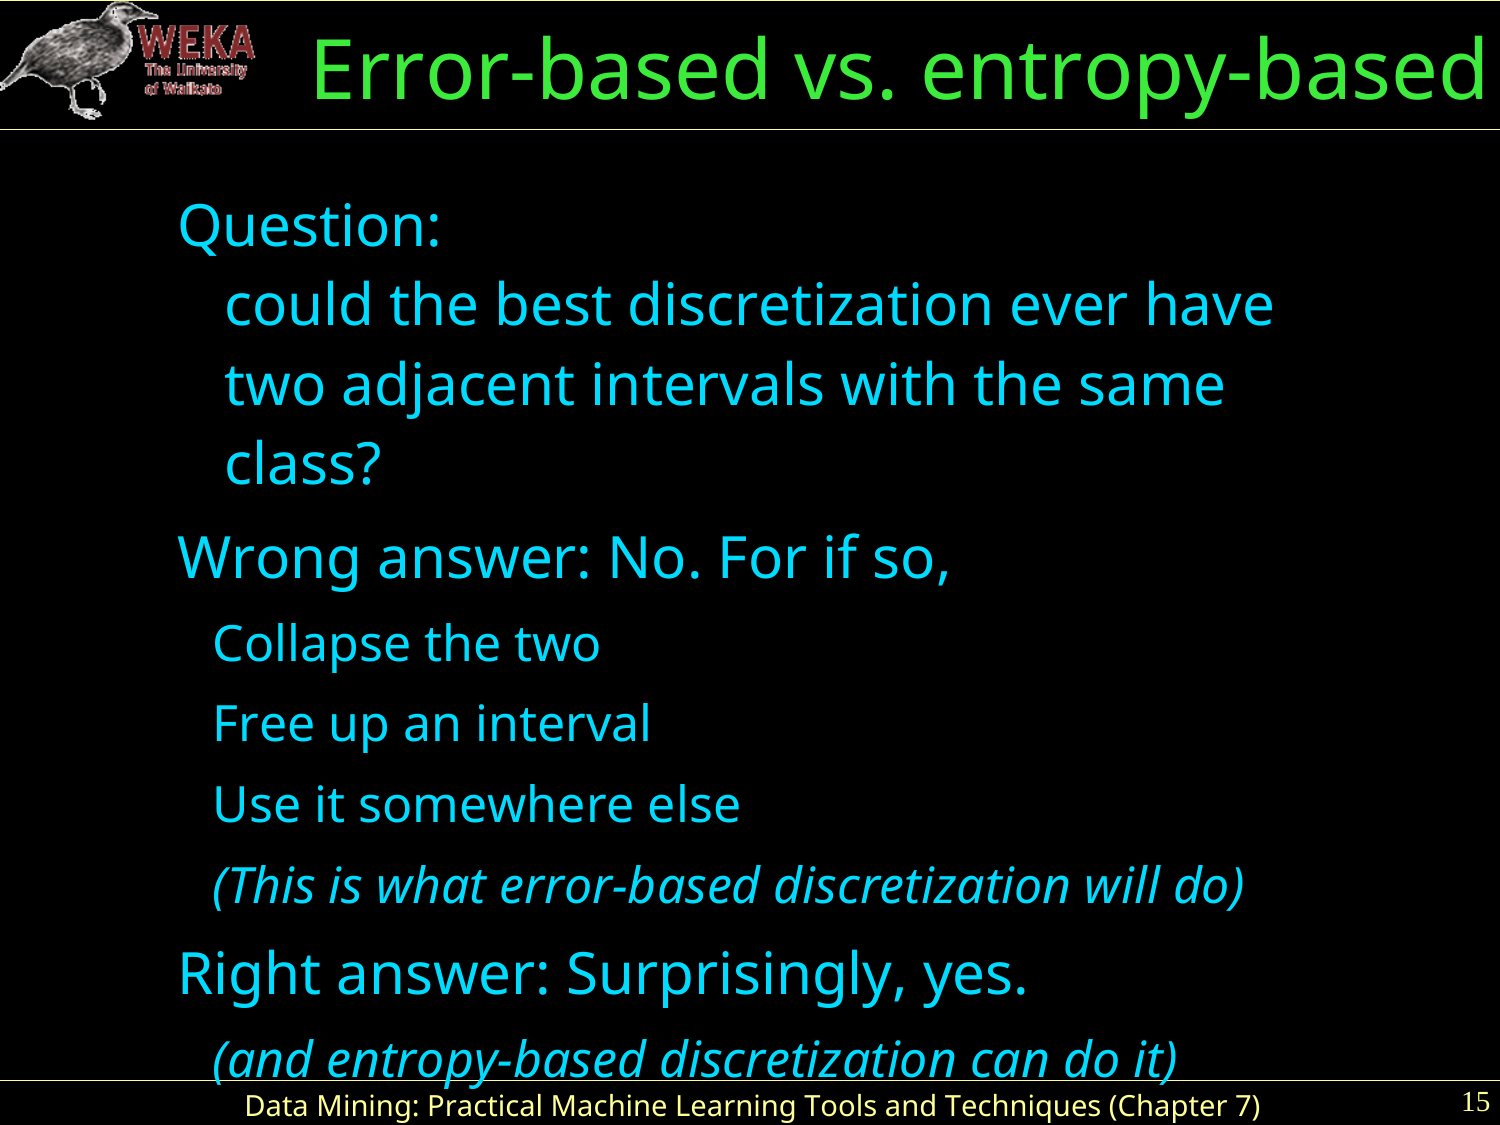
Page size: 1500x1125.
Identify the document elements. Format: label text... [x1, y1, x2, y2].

picture [0, 1, 266, 129]
title Error-based vs. entropy-based [295, 0, 1500, 148]
text_box Question: could the best discretization ever have two adjacent intervals with the same class? Wrong answer: No. For if so, Collapse the two Free up an interval Use it somewhere else (This is what error-based discretization will do) Right answer: Surprisingly, yes. (and entropy-based discretization can do it) [162, 177, 1400, 938]
